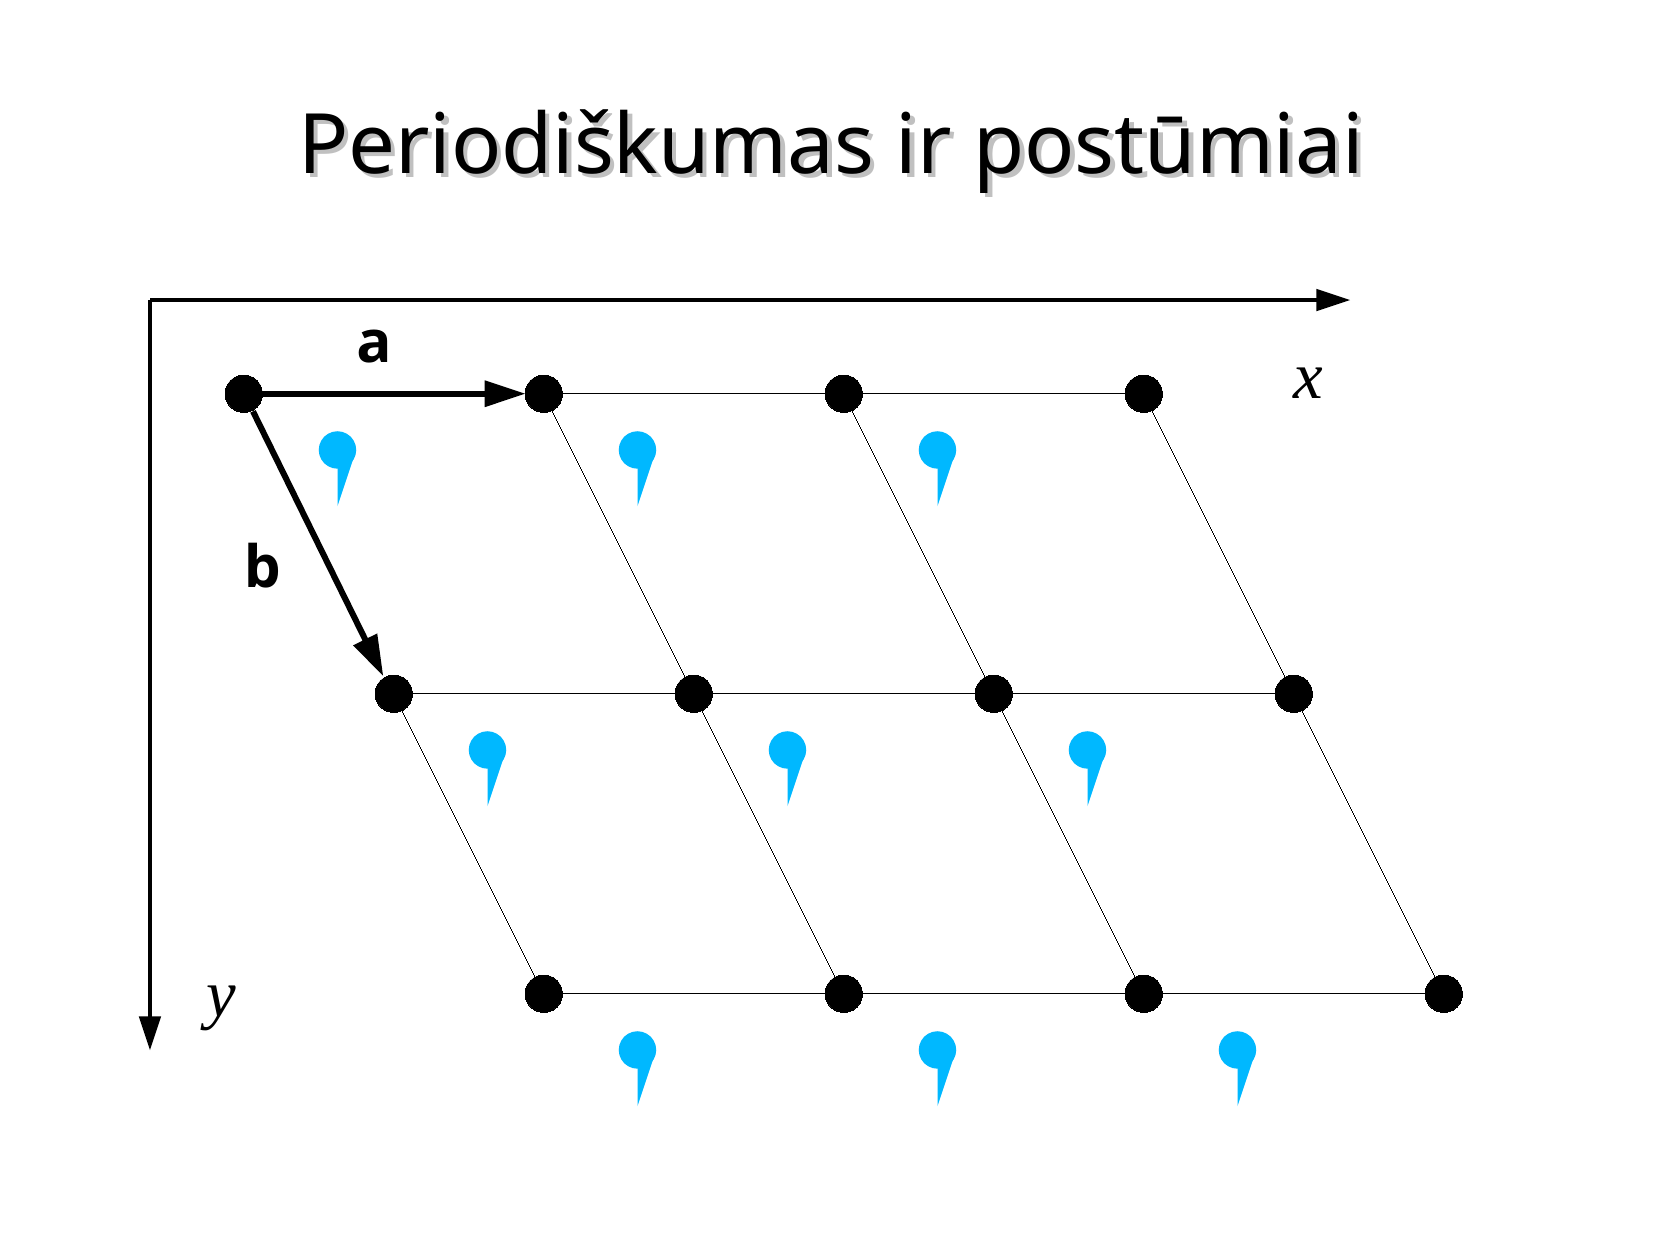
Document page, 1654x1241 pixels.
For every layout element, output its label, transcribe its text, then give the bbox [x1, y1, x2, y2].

text_box [225, 375, 263, 413]
text_box [468, 731, 507, 807]
text_box [825, 394, 863, 413]
text_box [1275, 675, 1313, 713]
text_box [825, 994, 863, 1013]
text_box a [356, 302, 413, 377]
text_box [825, 375, 863, 393]
text_box [918, 431, 957, 507]
text_box [675, 675, 713, 693]
text_box b [243, 525, 301, 602]
text_box [1125, 994, 1163, 1013]
text_box [1218, 1031, 1257, 1107]
text_box [918, 1031, 957, 1107]
text_box [1125, 375, 1163, 413]
text_box [1125, 975, 1163, 993]
text_box [975, 694, 1013, 713]
text_box [975, 675, 1013, 693]
text_box [675, 694, 713, 713]
text_box y [206, 957, 244, 1032]
title Periodiškumas ir postūmiai [125, 37, 1538, 245]
text_box [618, 1031, 657, 1107]
text_box [1425, 975, 1463, 1013]
text_box [618, 431, 657, 507]
text_box [525, 375, 563, 413]
text_box x [1293, 338, 1332, 413]
text_box [825, 975, 863, 993]
text_box [1068, 731, 1107, 807]
text_box [525, 975, 563, 1013]
text_box [768, 731, 807, 807]
text_box [375, 675, 413, 713]
text_box [318, 431, 357, 507]
